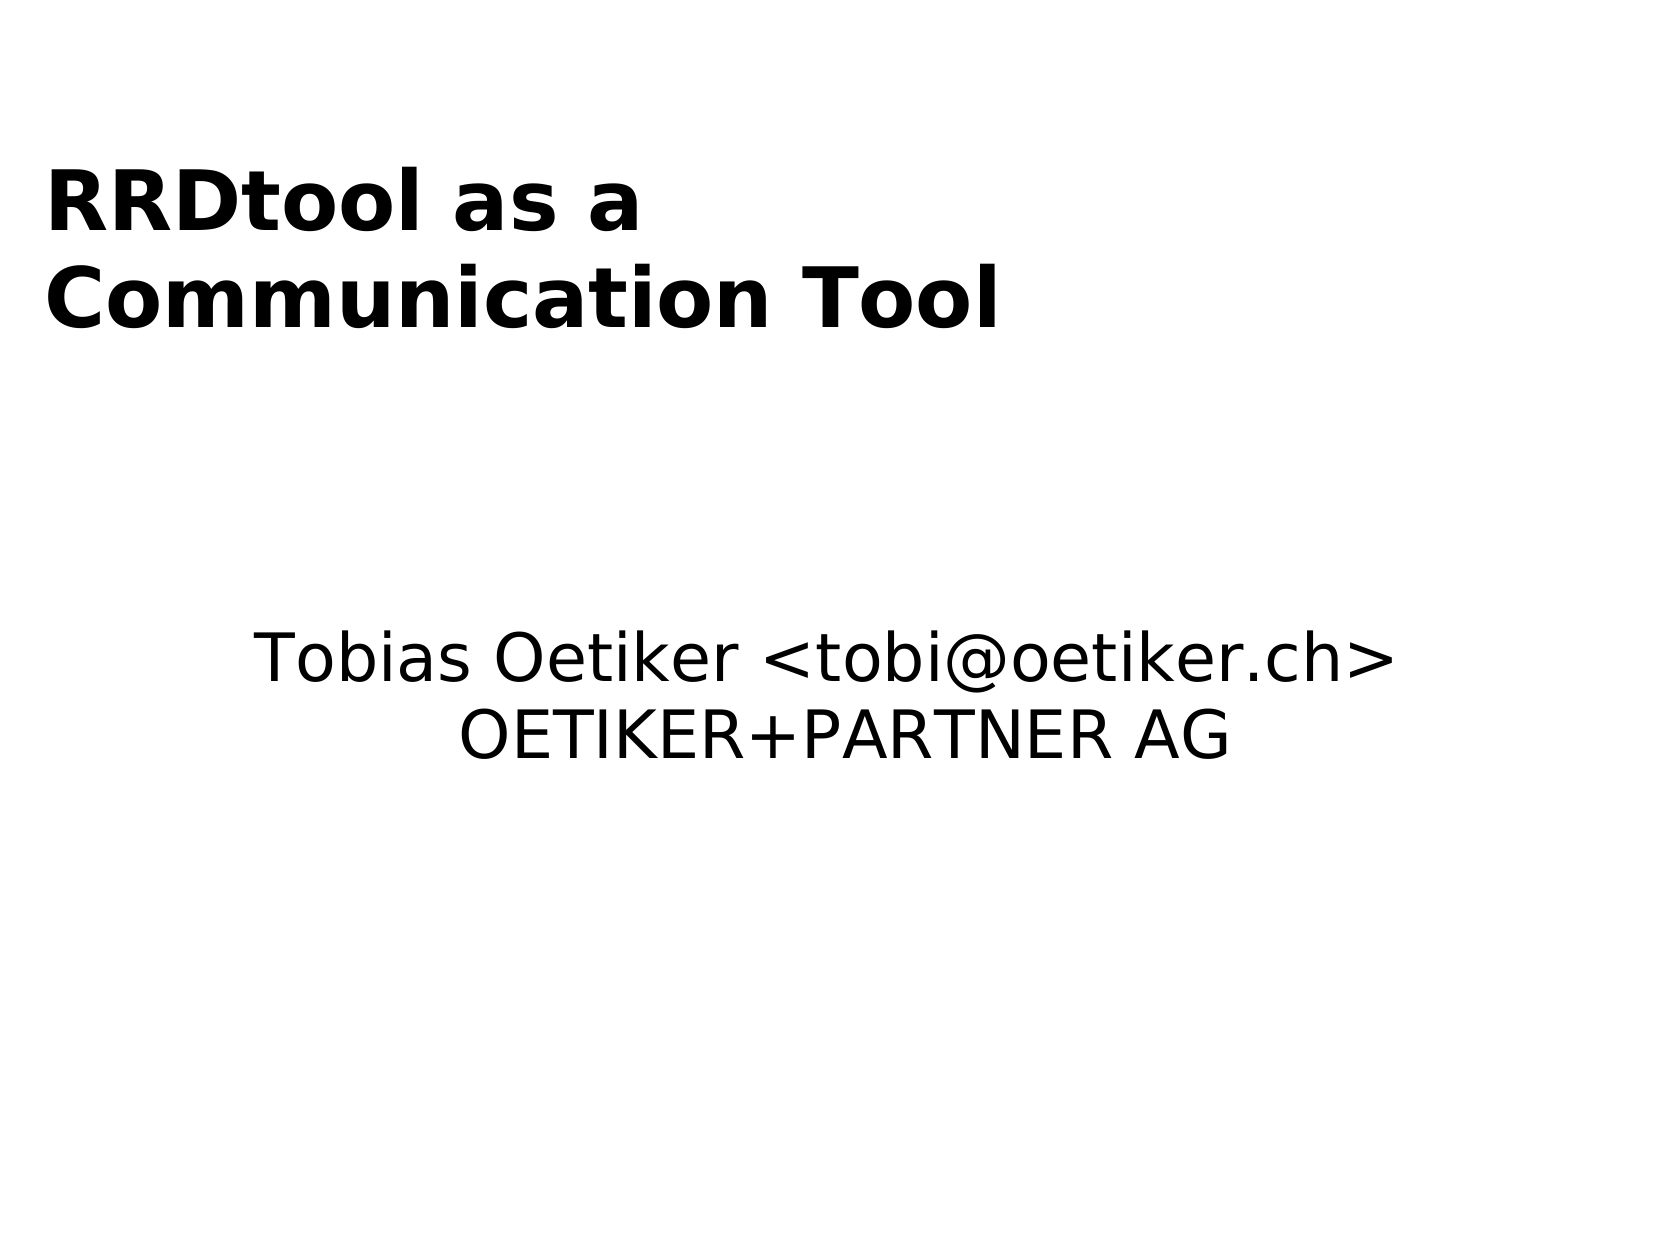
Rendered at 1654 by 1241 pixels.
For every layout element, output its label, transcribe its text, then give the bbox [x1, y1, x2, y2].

subtitle Tobias Oetiker <tobi@oetiker.ch> OETIKER+PARTNER AG [50, 295, 1571, 1099]
title RRDtool as a Communication Tool [44, 133, 1583, 367]
